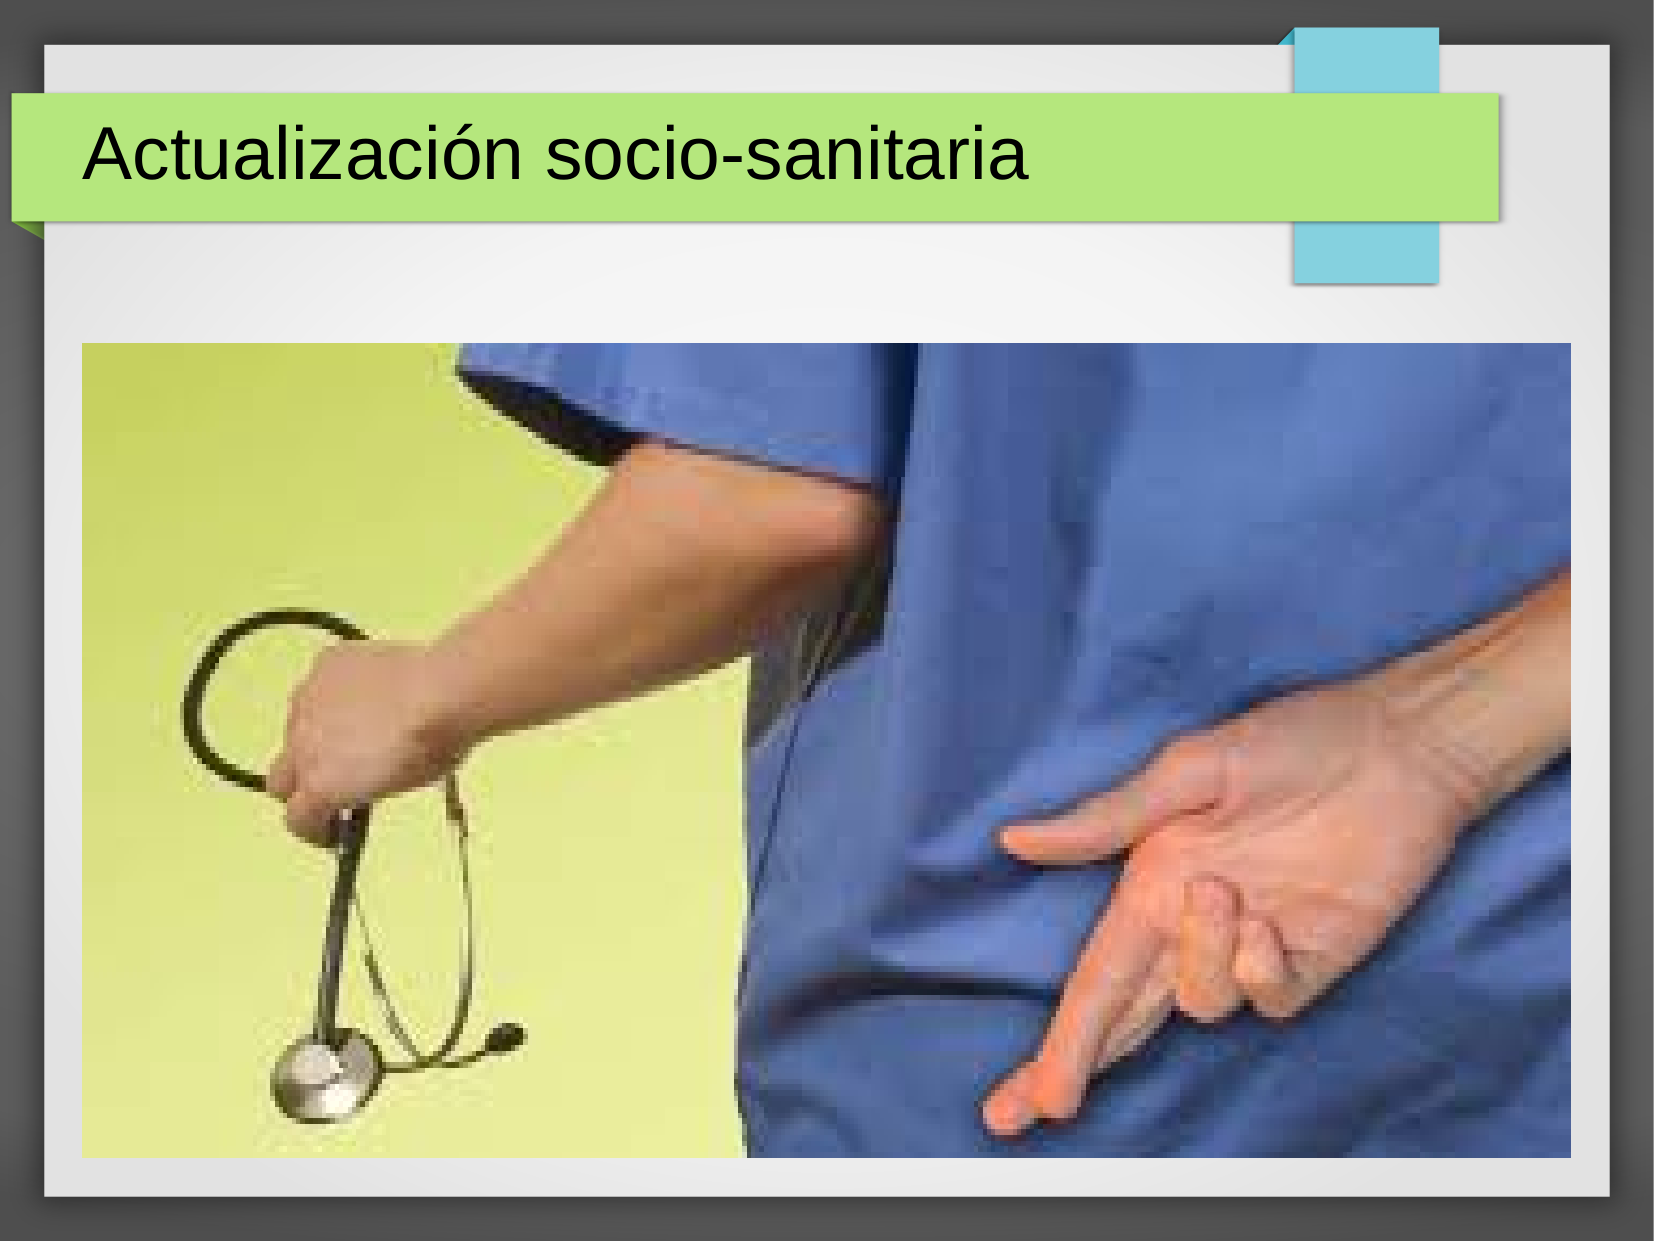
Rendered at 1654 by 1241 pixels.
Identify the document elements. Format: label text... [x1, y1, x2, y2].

title Actualización socio-sanitaria [82, 94, 1264, 213]
picture [0, 0, 1654, 1241]
